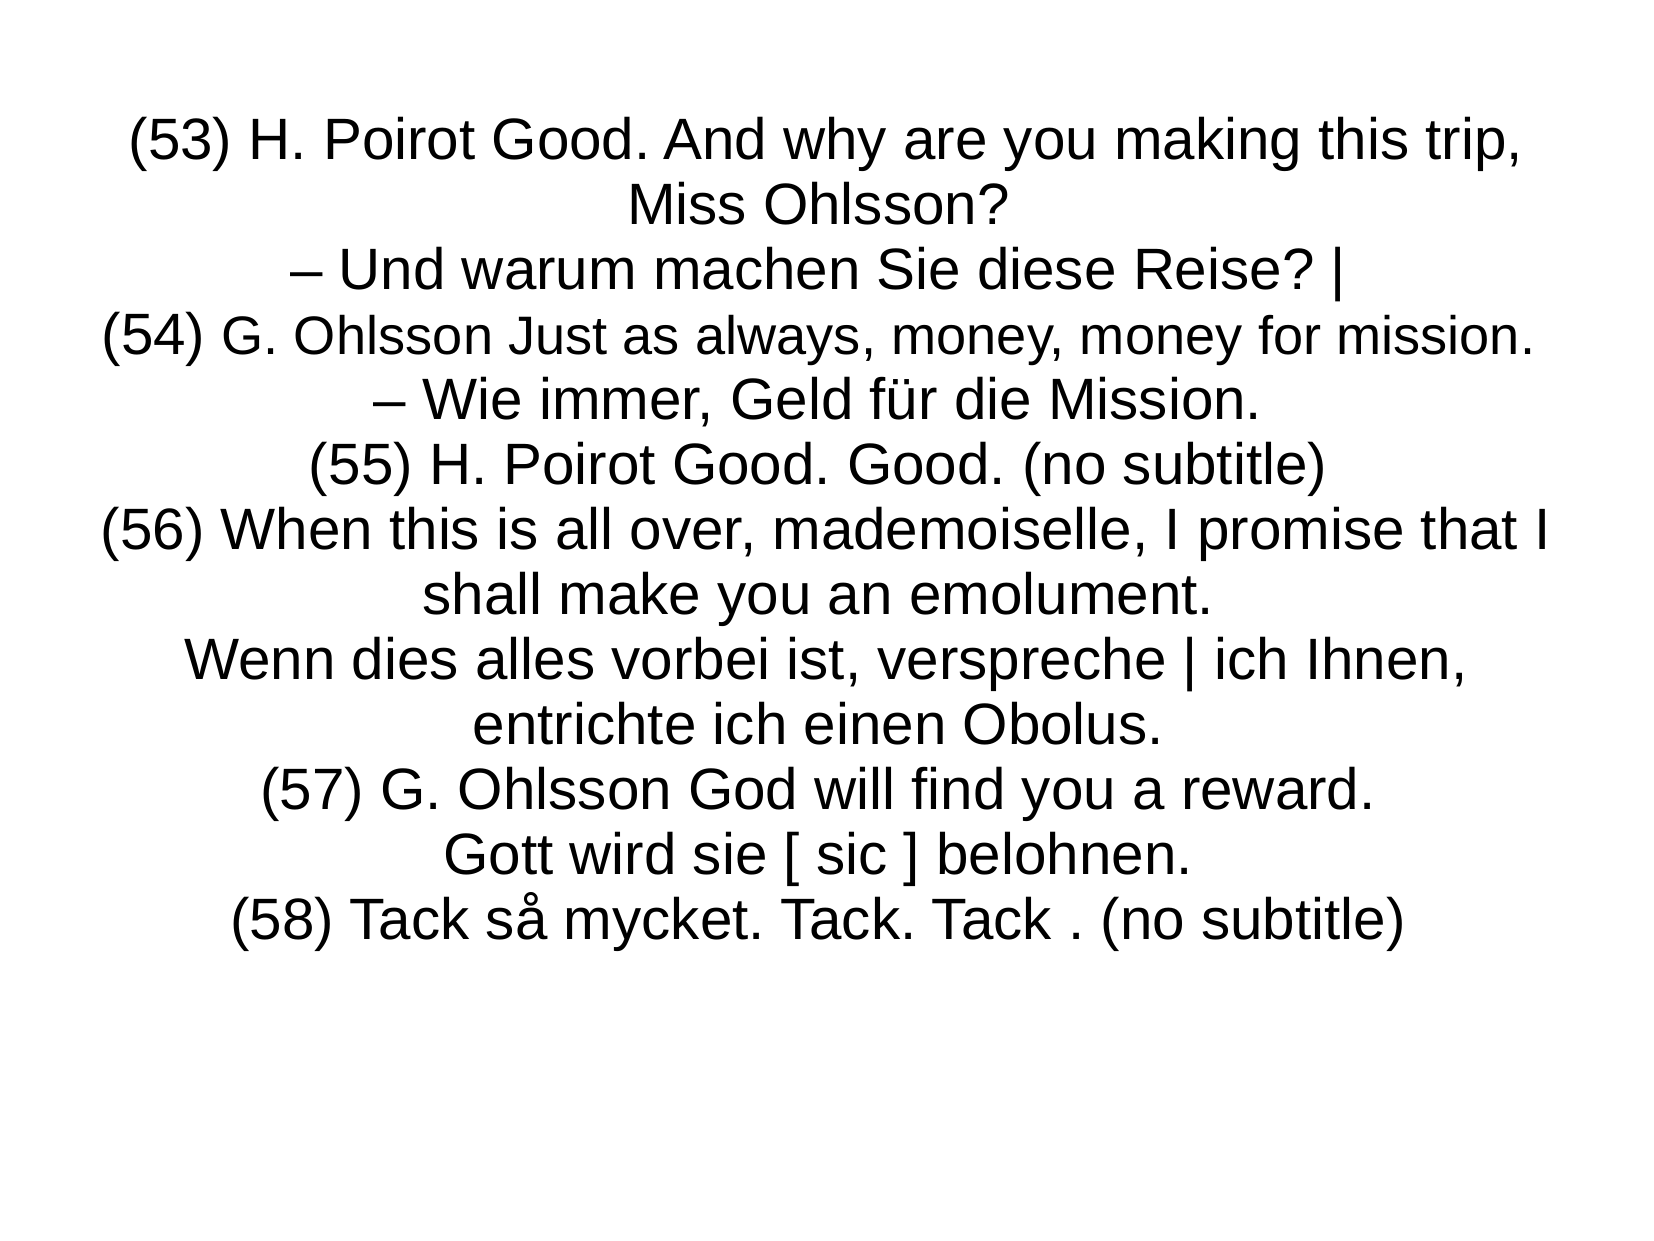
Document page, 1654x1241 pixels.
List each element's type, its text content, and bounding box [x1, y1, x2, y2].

subtitle (53) H. Poirot Good. And why are you making this trip, Miss Ohlsson? – Und warum machen Sie diese Reise? | (54) G. Ohlsson Just as always, money, money for mission. – Wie immer, Geld für die Mission. (55) H. Poirot Good. Good. (no subtitle) (56) When this is all over, mademoiselle, I promise that I shall make you an emolument. Wenn dies alles vorbei ist, verspreche | ich Ihnen, entrichte ich einen Obolus. (57) G. Ohlsson God will find you a reward. Gott wird sie [ sic ] belohnen. (58) Tack så mycket. Tack. Tack . (no subtitle) [82, 49, 1571, 1010]
